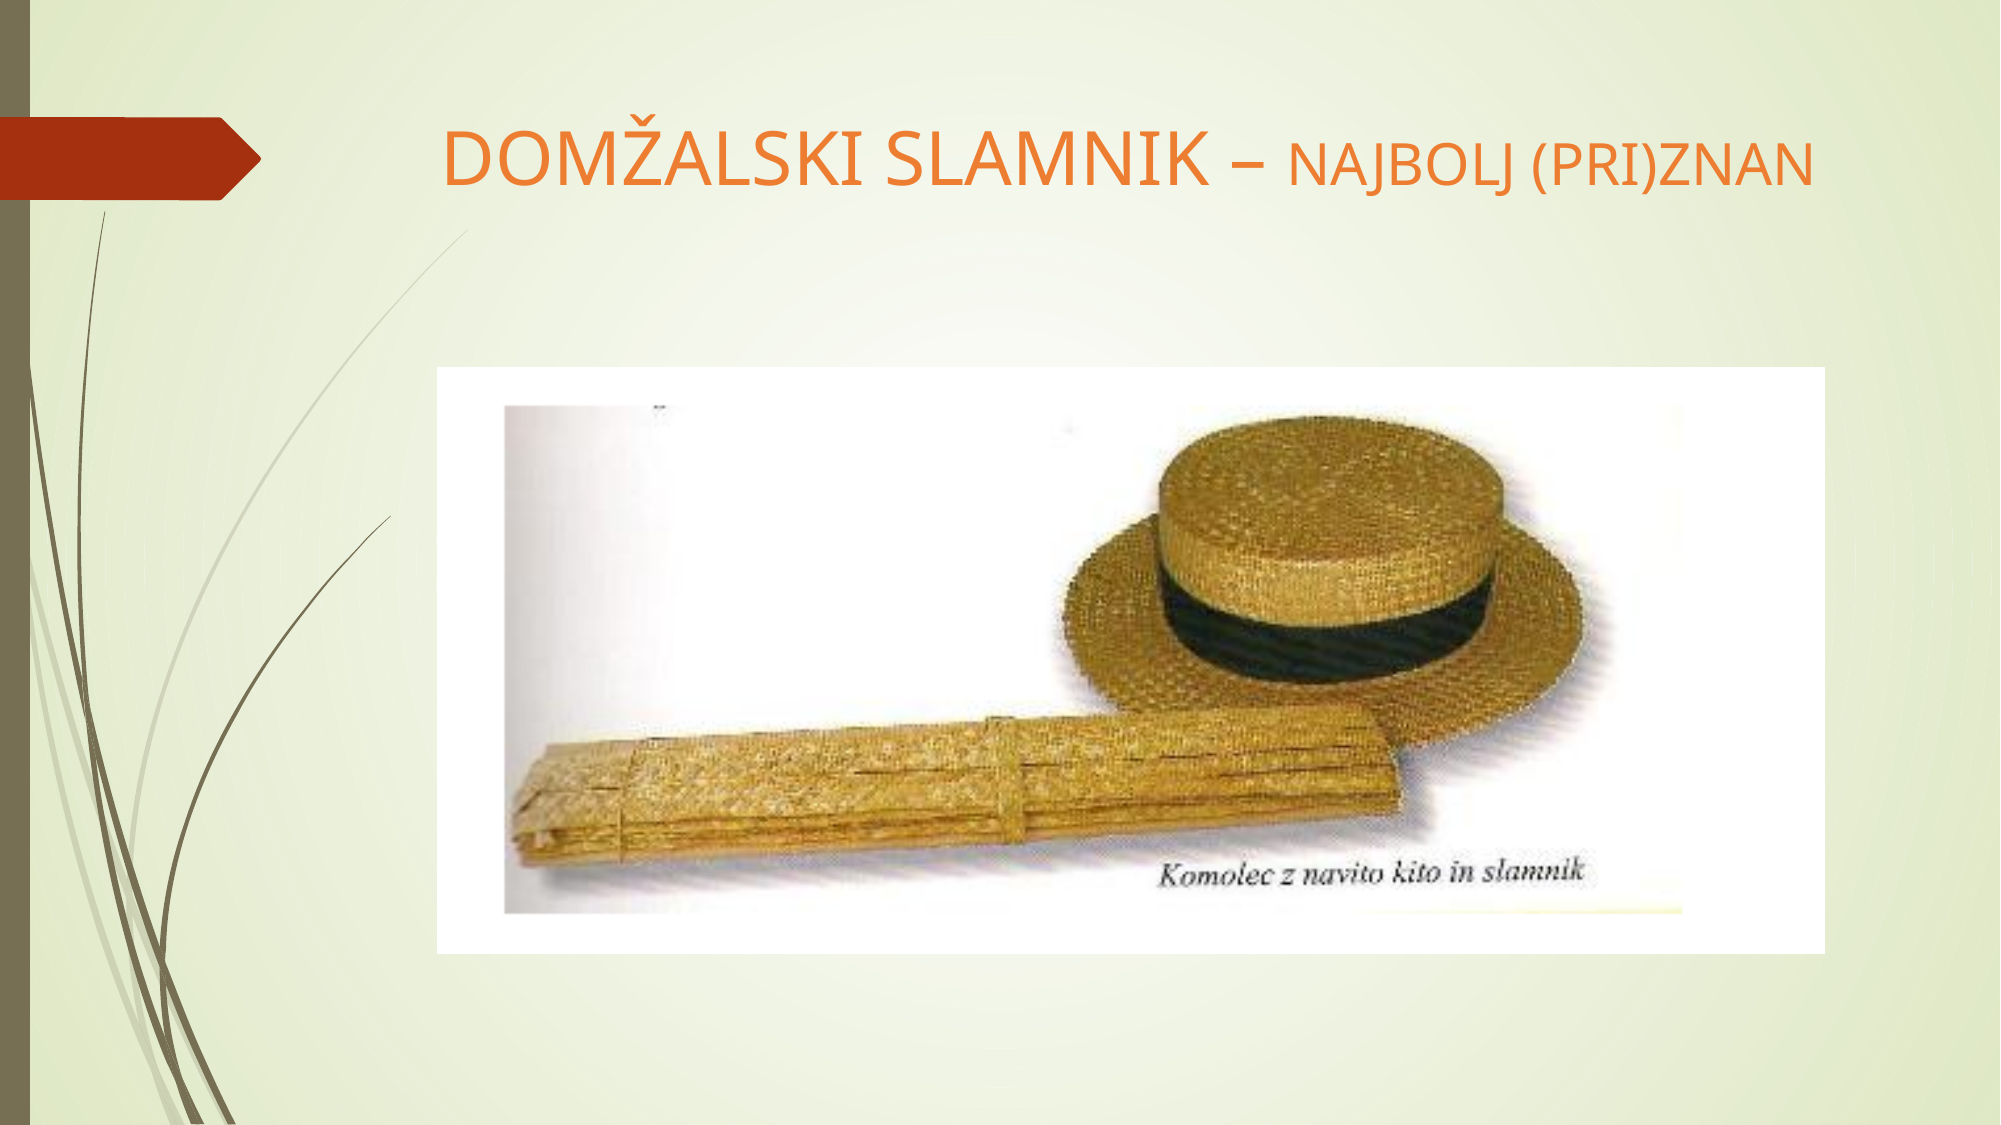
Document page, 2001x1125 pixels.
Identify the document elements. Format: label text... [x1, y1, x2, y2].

title DOMŽALSKI SLAMNIK – NAJBOLJ (PRI)ZNAN [425, 102, 1888, 313]
picture [437, 367, 1825, 954]
